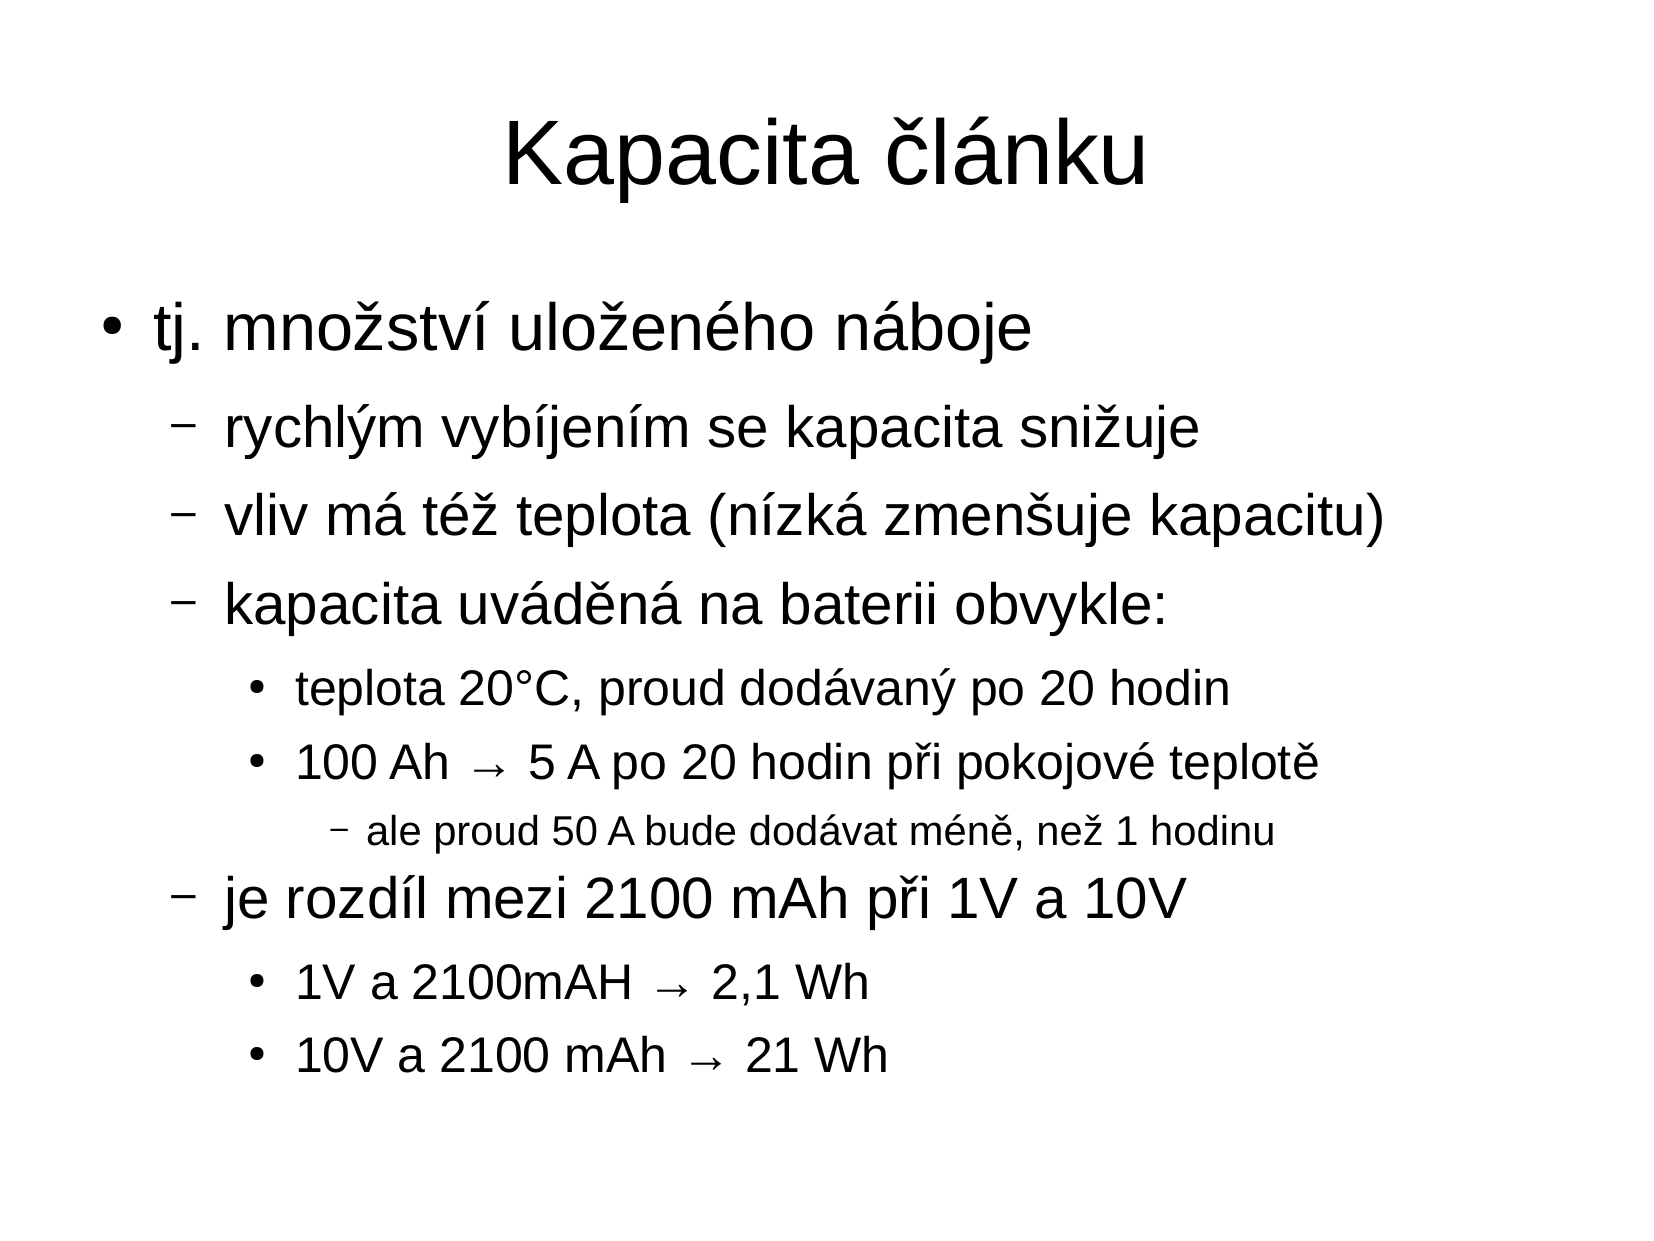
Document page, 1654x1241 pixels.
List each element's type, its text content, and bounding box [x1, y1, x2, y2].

title Kapacita článku [82, 49, 1571, 257]
list tj. množství uloženého náboje rychlým vybíjením se kapacita snižuje vliv má též teplota (nízká zmenšuje kapacitu) kapacita uváděná na baterii obvykle: teplota 20°C, proud dodávaný po 20 hodin 100 Ah → 5 A po 20 hodin při pokojové teplotě ale proud 50 A bude dodávat méně, než 1 hodinu je rozdíl mezi 2100 mAh při 1V a 10V 1V a 2100mAH → 2,1 Wh 10V a 2100 mAh → 21 Wh [82, 290, 1538, 1158]
